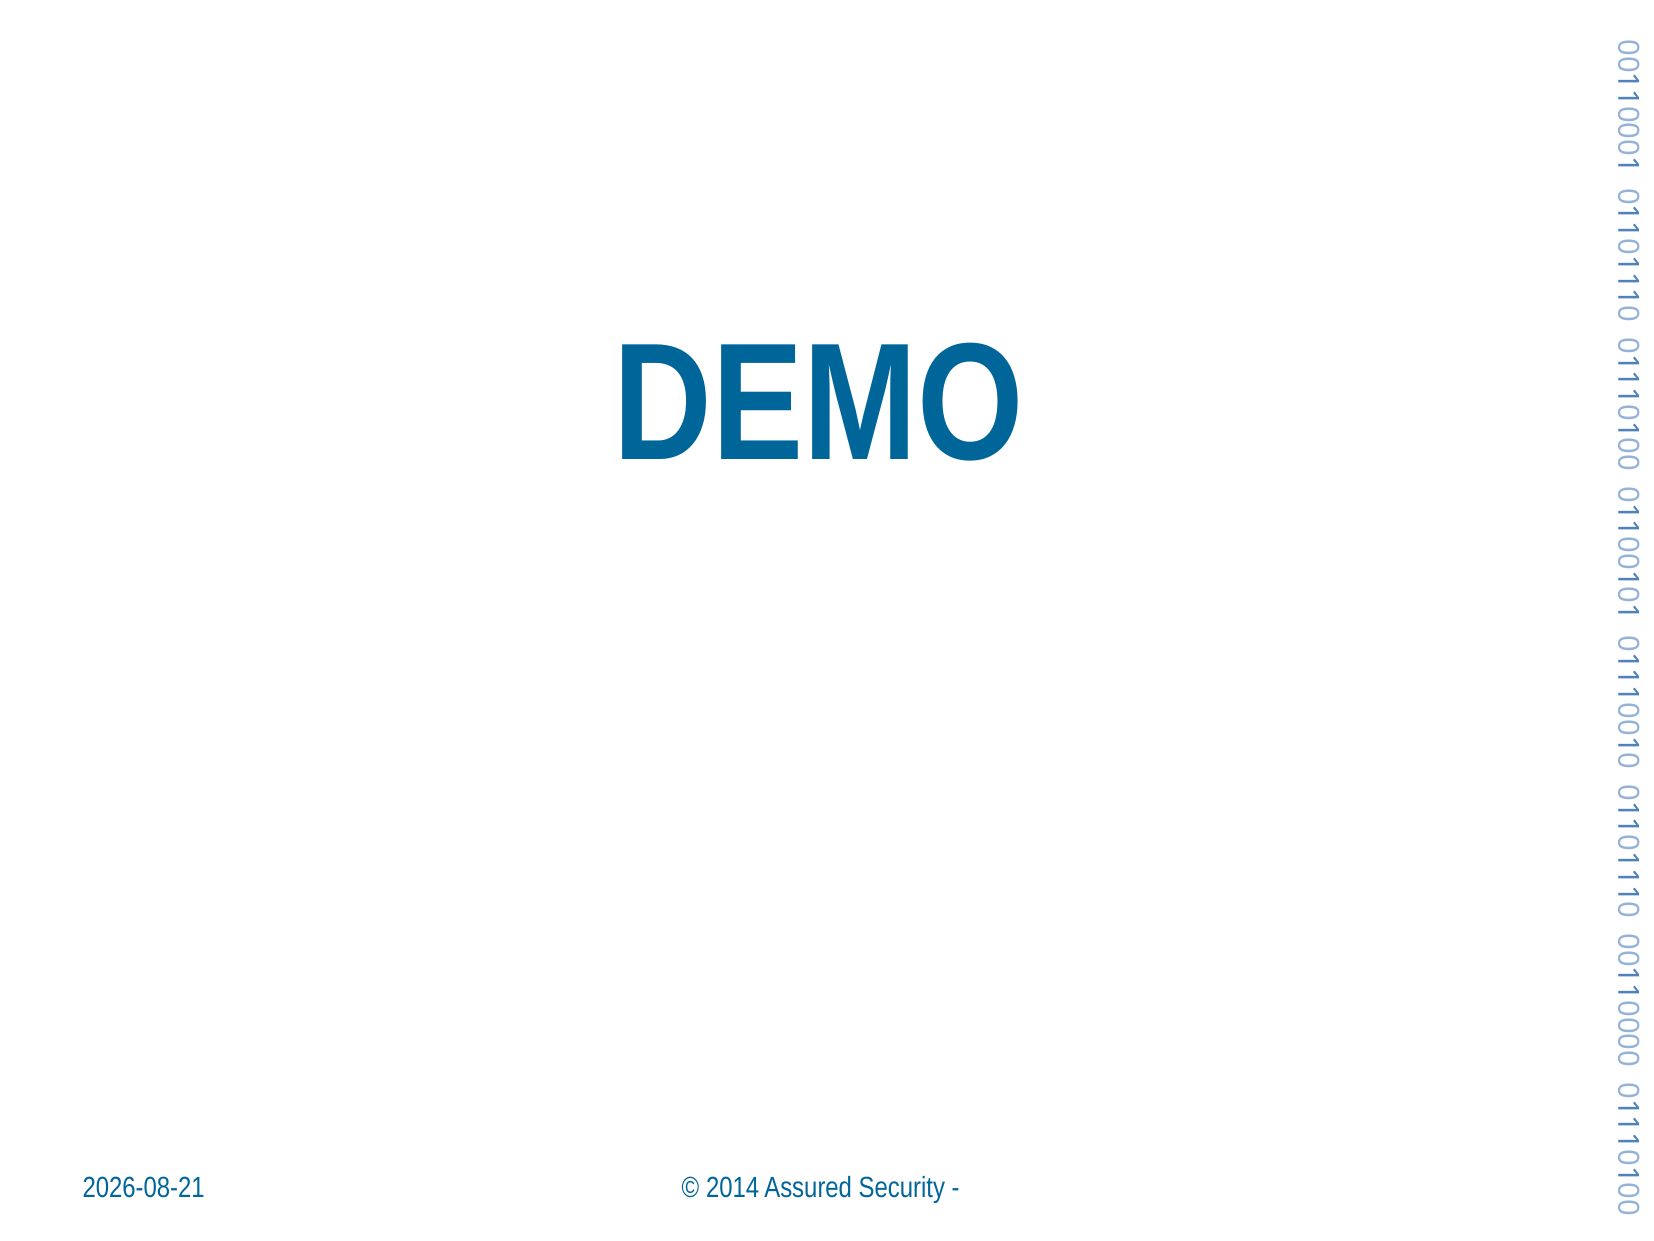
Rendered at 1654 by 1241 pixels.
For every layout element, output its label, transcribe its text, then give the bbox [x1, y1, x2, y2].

picture [693, 1178, 698, 1189]
title DEMO [75, 303, 1564, 496]
